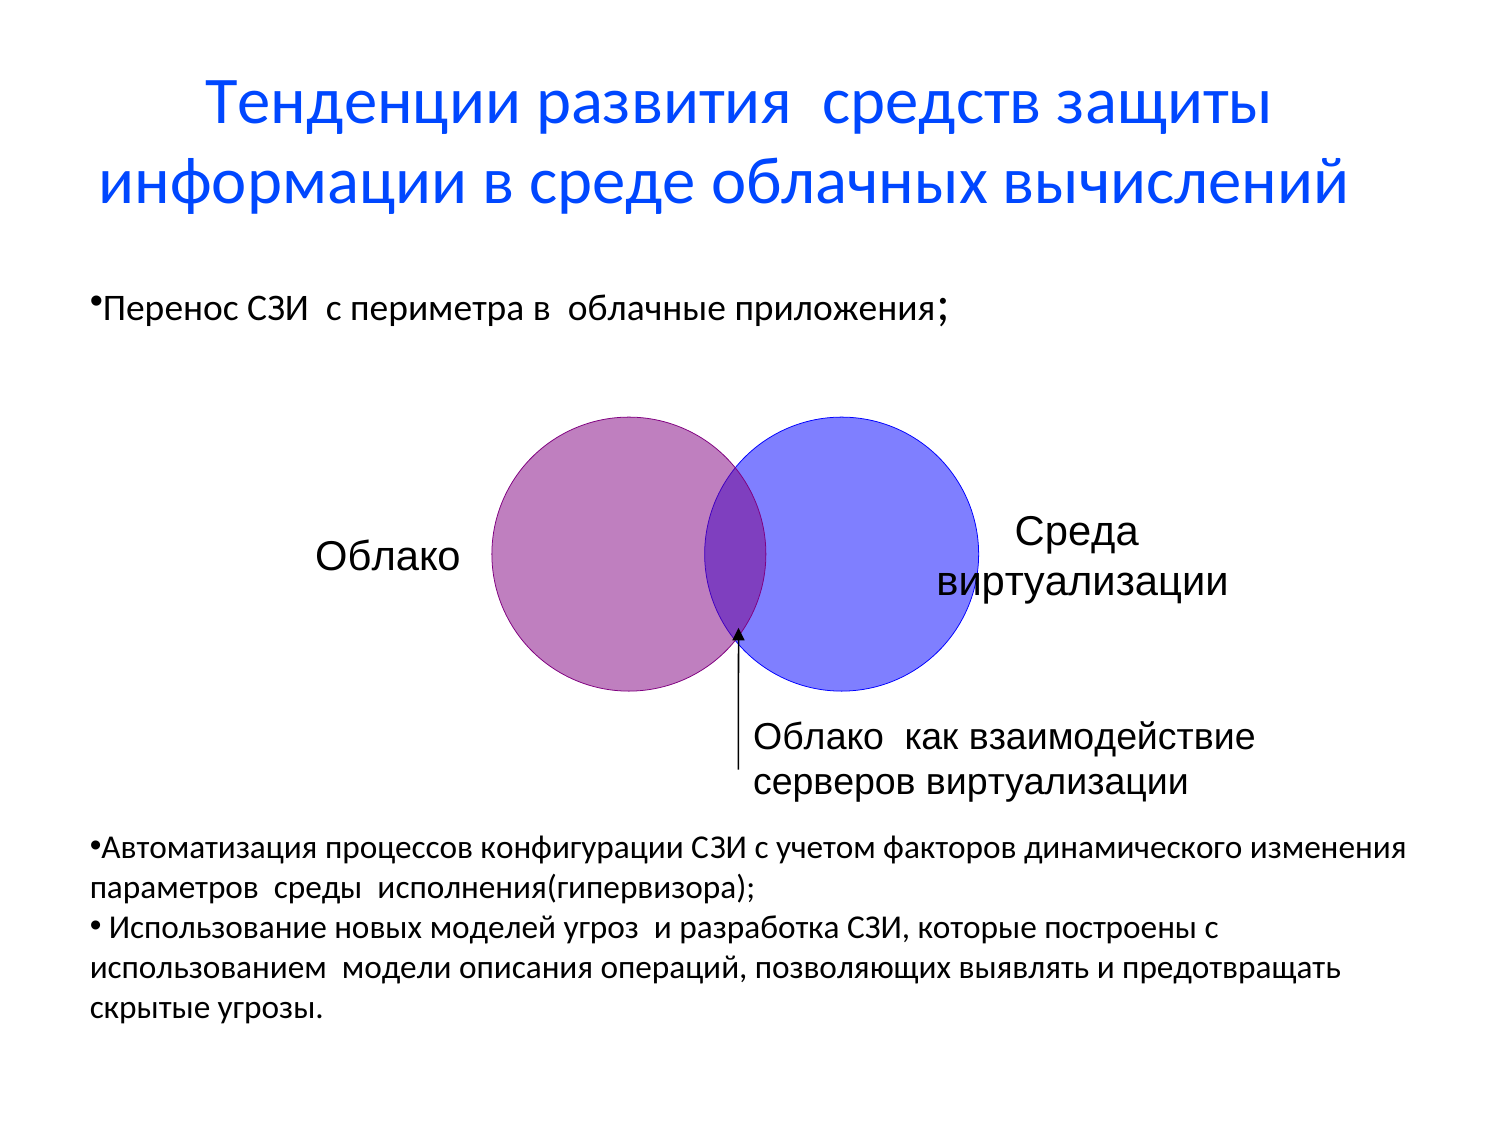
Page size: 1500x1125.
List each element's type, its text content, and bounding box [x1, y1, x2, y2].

text_box Облако как взаимодействие серверов виртуализации [738, 704, 1286, 810]
text_box [491, 417, 979, 692]
text_box Перенос СЗИ с периметра в облачные приложения; Автоматизация процессов конфигурации СЗИ с учетом факторов динамического изменения параметров среды исполнения(гипервизора); Использование новых моделей угроз и разработка СЗИ, которые построены с использованием модели описания операций, позволяющих выявлять и предотвращать скрытые угрозы. [75, 262, 1426, 1005]
text_box Тенденции развития средств защиты информации в среде облачных вычислений [64, 42, 1415, 231]
text_box Среда виртуализации [1011, 521, 1154, 587]
text_box Облако [321, 544, 341, 567]
text_box Облако [317, 521, 459, 587]
